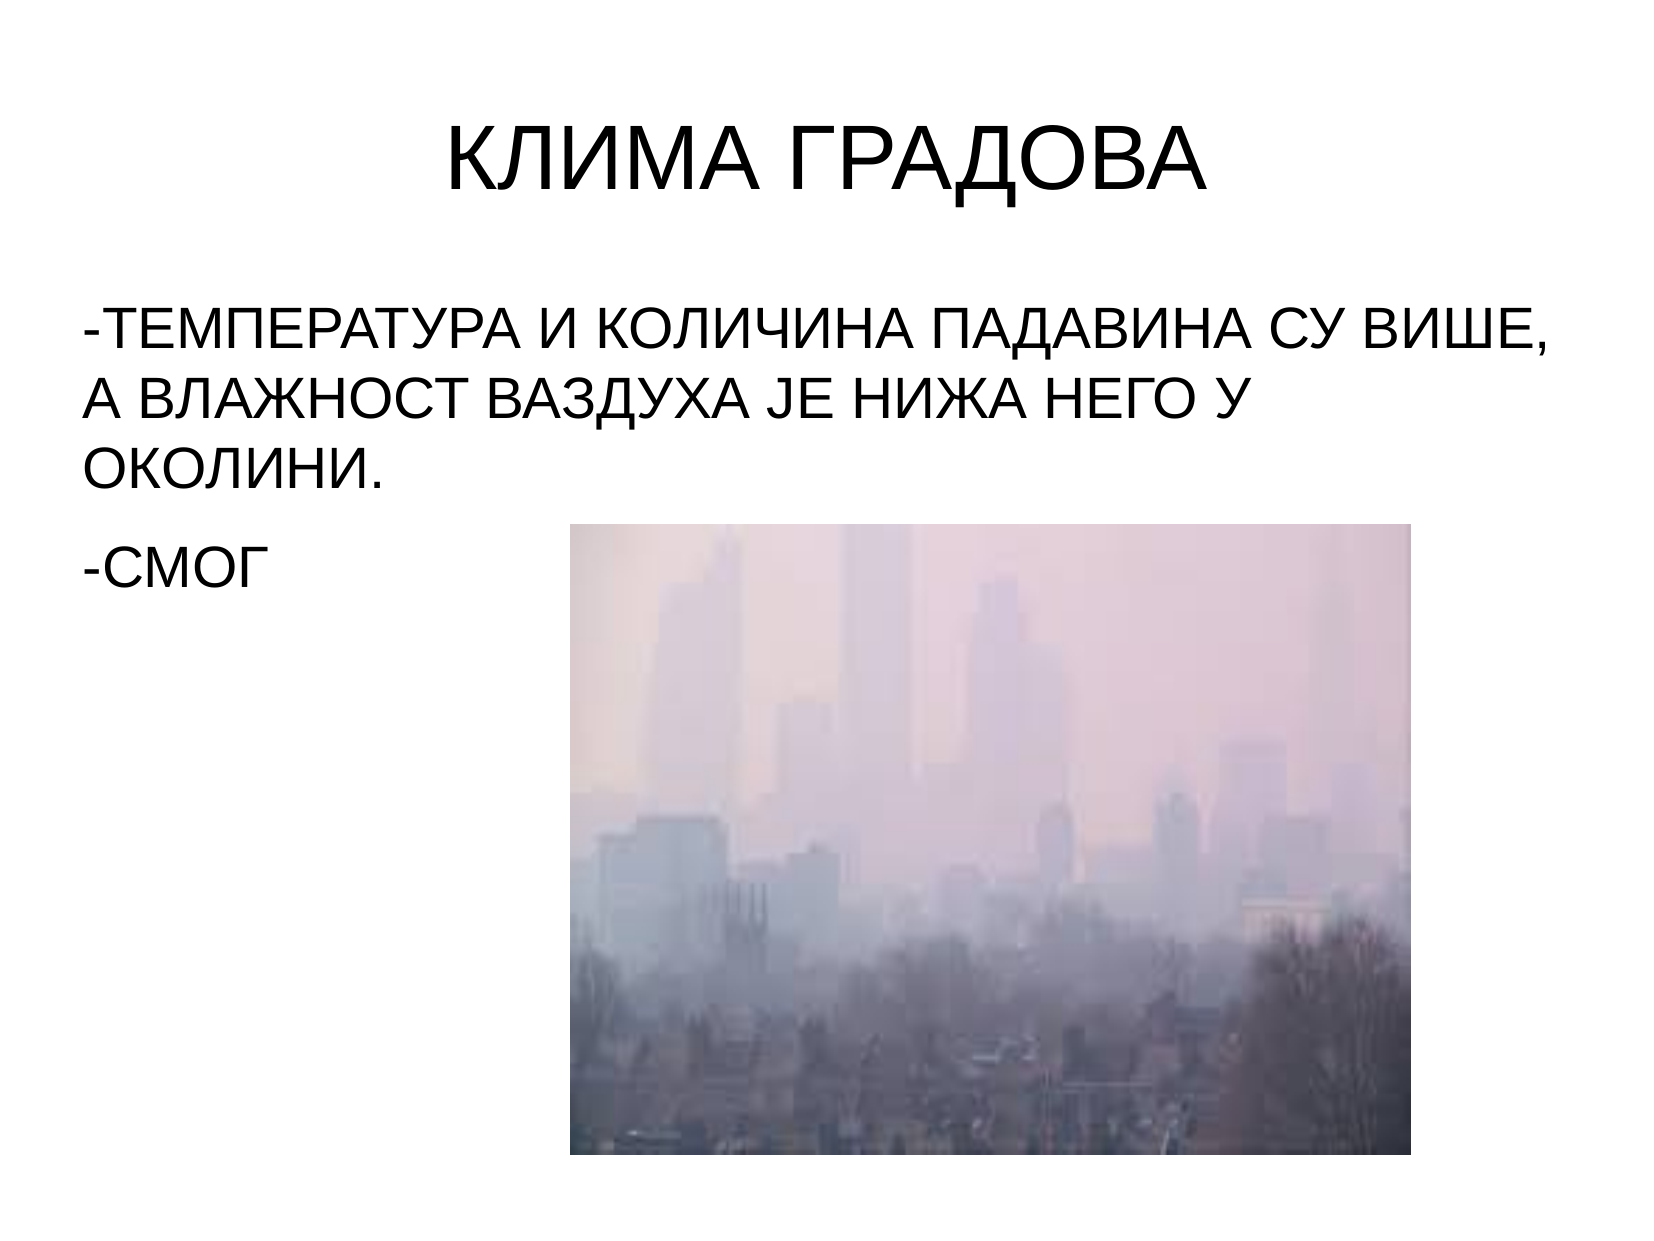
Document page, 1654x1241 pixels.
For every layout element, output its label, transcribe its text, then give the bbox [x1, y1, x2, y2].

list -ТЕМПЕРАТУРА И КОЛИЧИНА ПАДАВИНА СУ ВИШЕ, А ВЛАЖНОСТ ВАЗДУХА ЈЕ НИЖА НЕГО У ОКОЛИНИ. -СМОГ [82, 290, 1571, 1109]
title КЛИМА ГРАДОВА [82, 49, 1571, 257]
picture [570, 525, 1411, 1156]
